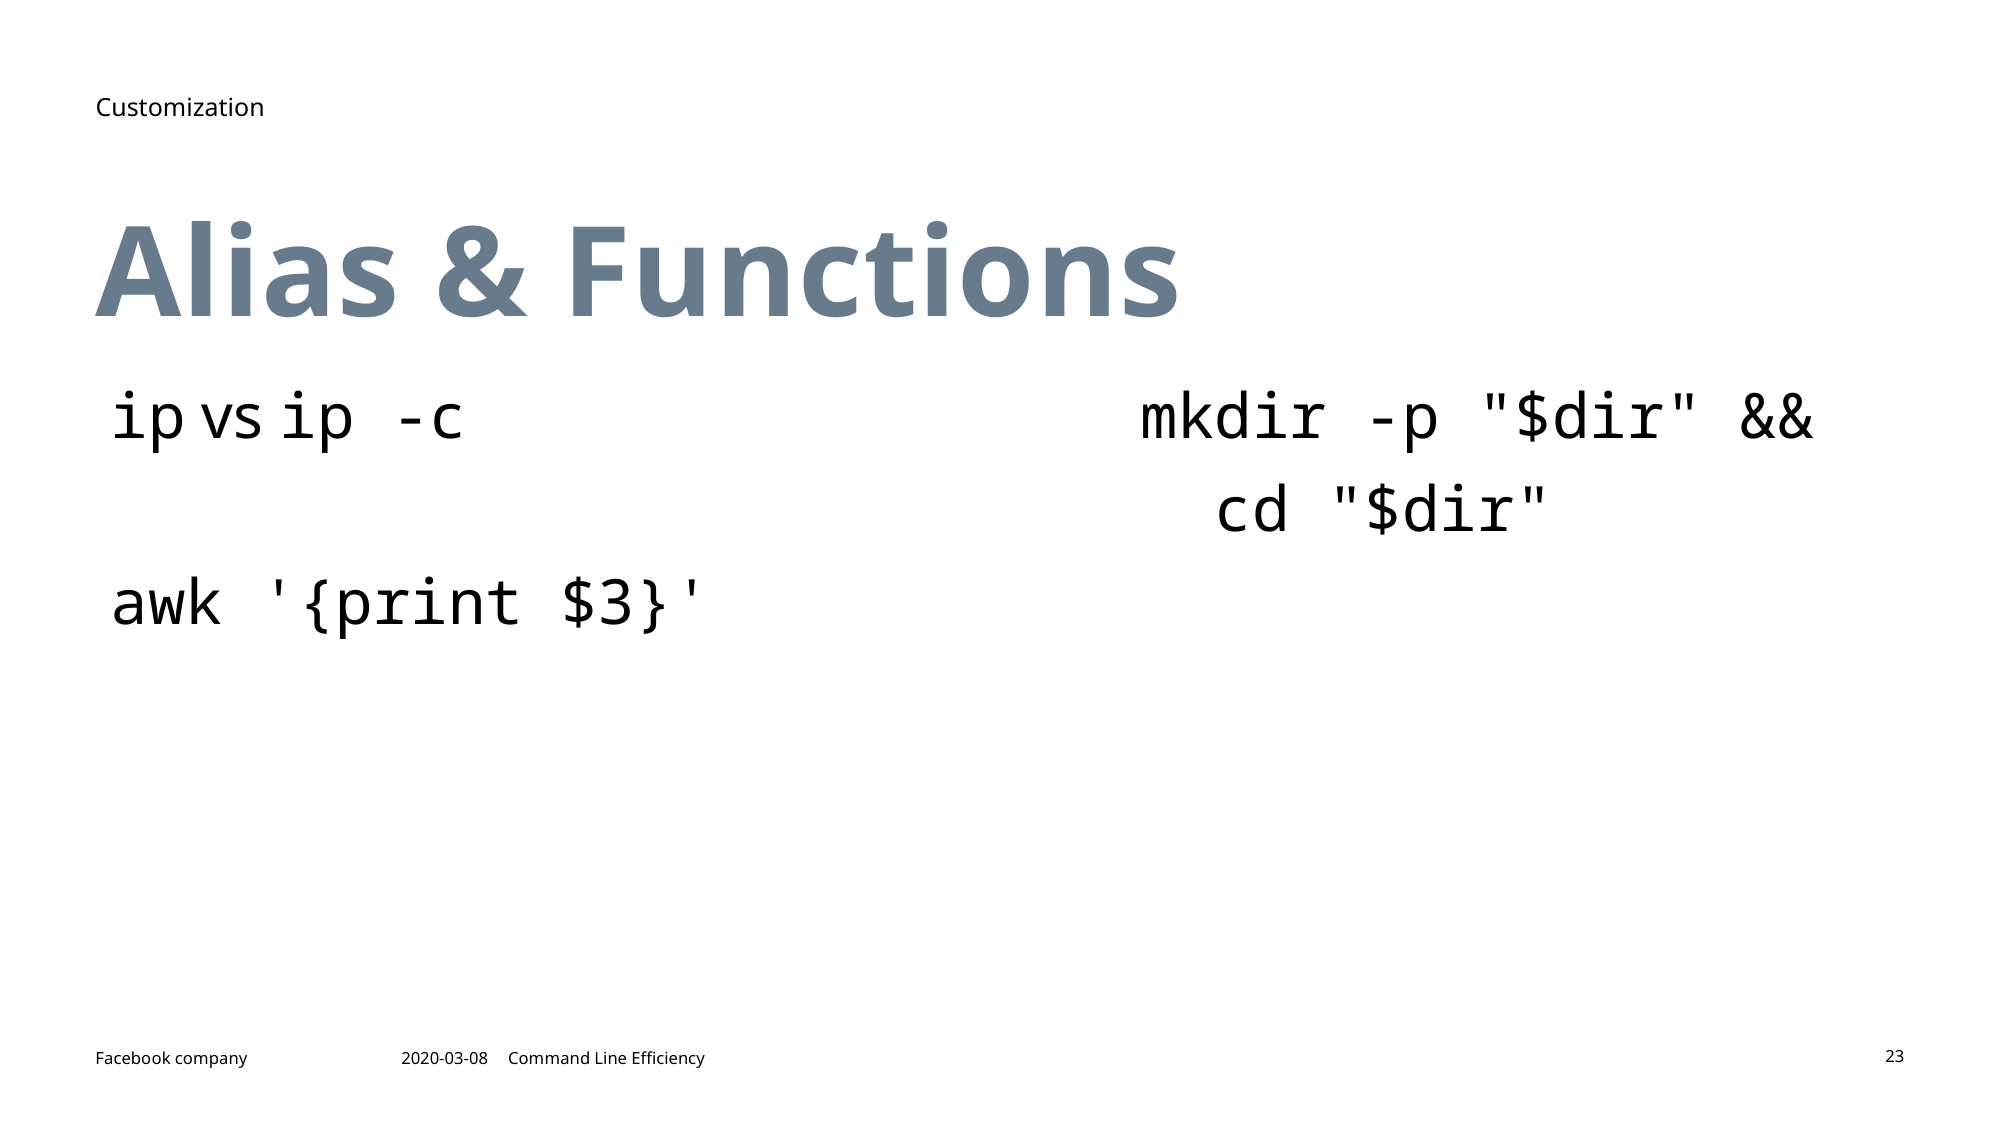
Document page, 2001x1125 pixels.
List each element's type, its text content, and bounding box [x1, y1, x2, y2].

list Customization [95, 88, 988, 119]
title Alias & Functions [95, 176, 1905, 333]
slide_number 2020-03-08 [401, 1047, 508, 1068]
table_header mkdir -p "$dir" && cd "$dir" [1125, 355, 1904, 791]
table_header ip vs ip -c awk '{print $3}' [96, 355, 1125, 791]
footer Command Line Efficiency [508, 1047, 1294, 1068]
slide_number <number> [1840, 1047, 1905, 1068]
